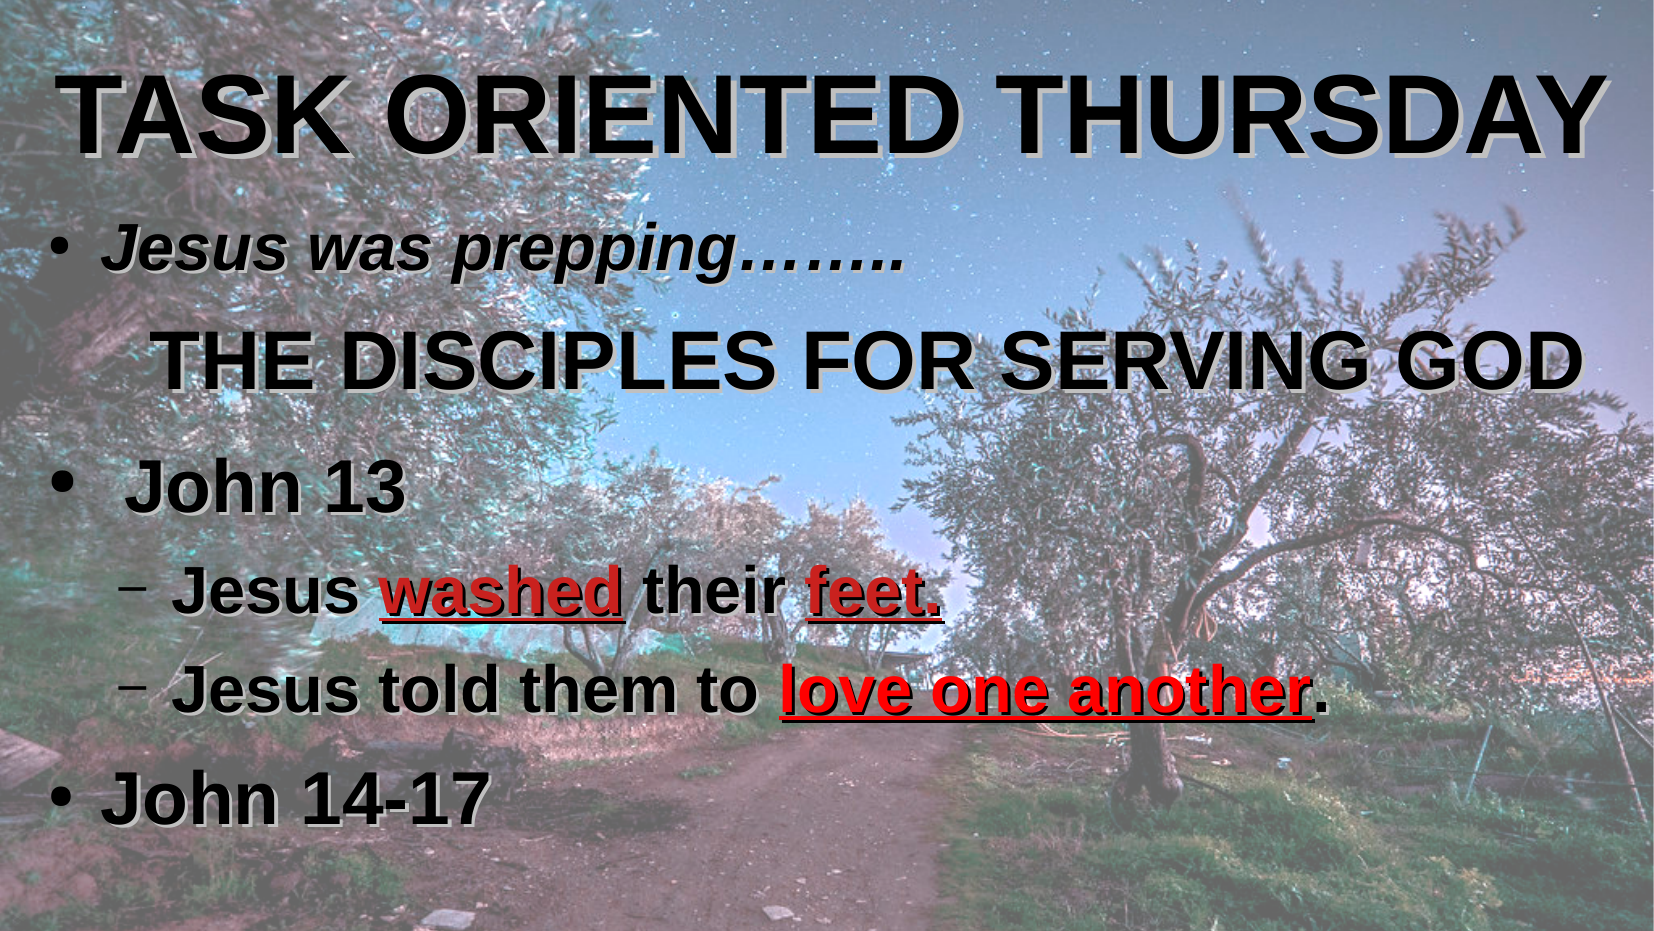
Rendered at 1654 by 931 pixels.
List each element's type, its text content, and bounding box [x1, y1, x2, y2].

list Jesus was prepping…….. THE DISCIPLES FOR SERVING GOD John 13 Jesus washed their feet. Jesus told them to love one another. John 14-17 [30, 210, 1636, 916]
title TASK ORIENTED THURSDAY [30, 0, 1636, 210]
picture [0, 0, 1654, 931]
